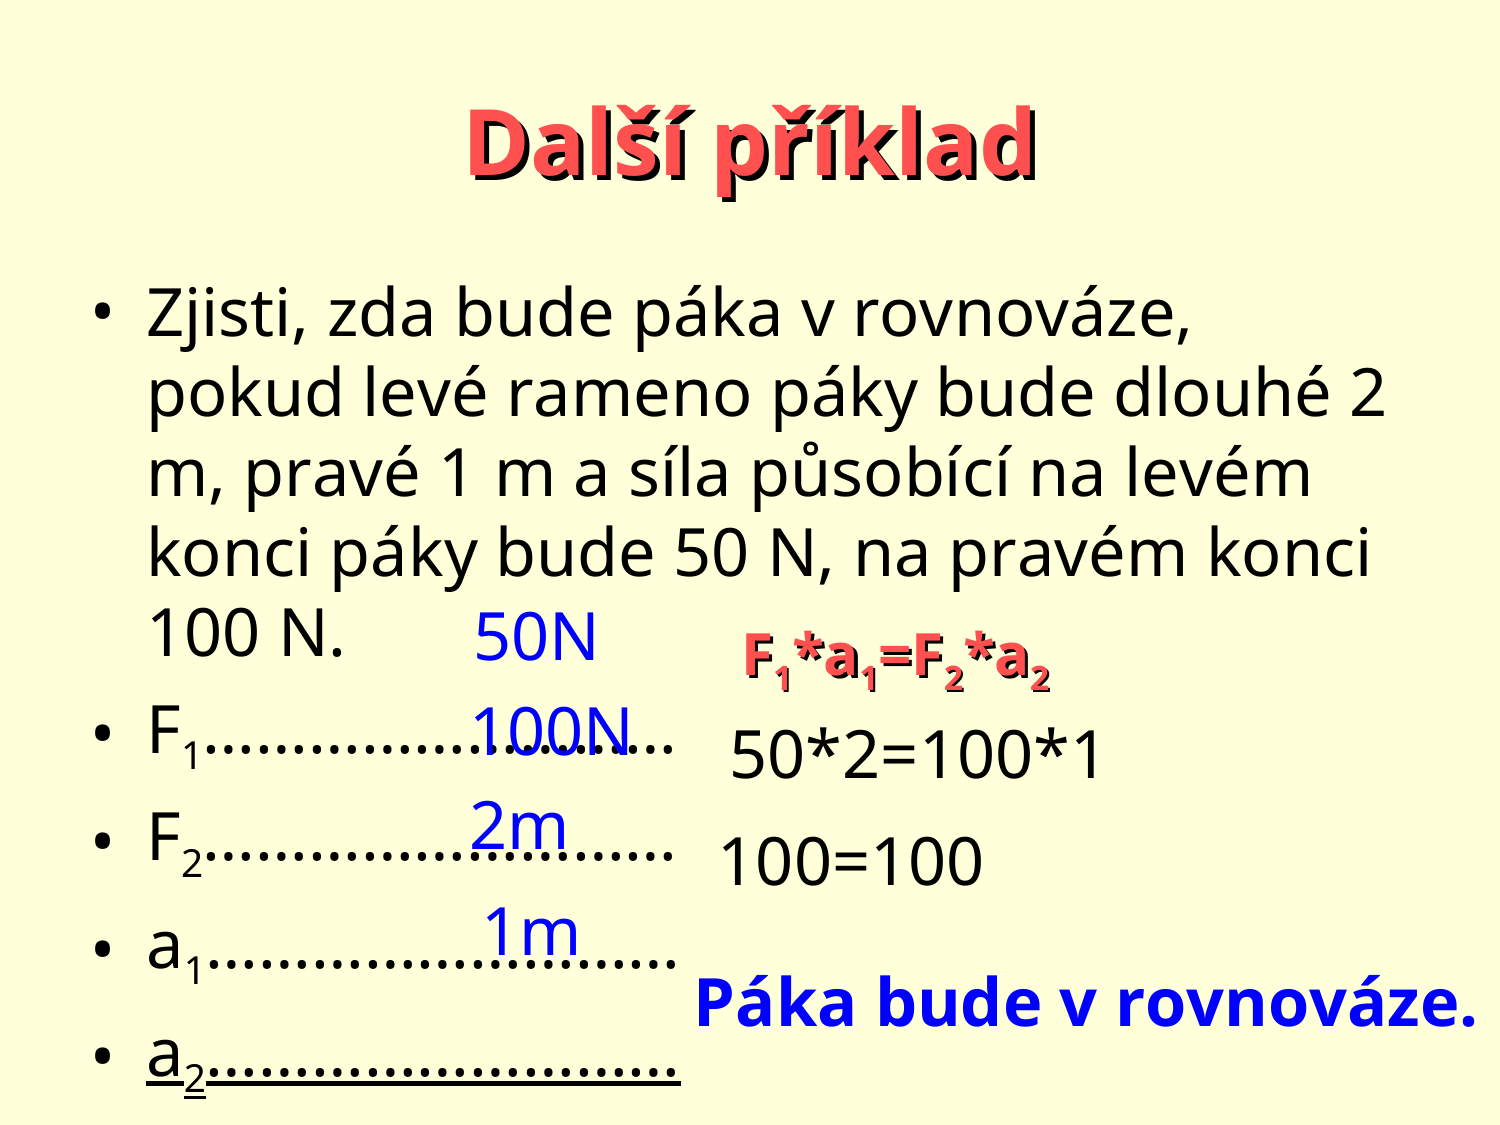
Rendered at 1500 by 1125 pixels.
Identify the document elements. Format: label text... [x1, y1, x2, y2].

text_box 1m [466, 881, 668, 977]
list Zjisti, zda bude páka v rovnováze, pokud levé rameno páky bude dlouhé 2 m, pravé 1 m a síla působící na levém konci páky bude 50 N, na pravém konci 100 N. F1……………………… F2……………………… a1……………………… a2……………………… [75, 262, 1426, 1029]
text_box 50N [458, 586, 616, 680]
text_box Páka bude v rovnováze. [679, 952, 1500, 1048]
text_box F1*a1=F2*a2 [726, 609, 1116, 704]
text_box 100N [454, 680, 656, 774]
text_box 50*2=100*1 [714, 704, 1258, 800]
text_box 100=100 [702, 810, 1105, 907]
title Další příklad [75, 45, 1426, 233]
text_box 2m [454, 774, 692, 871]
